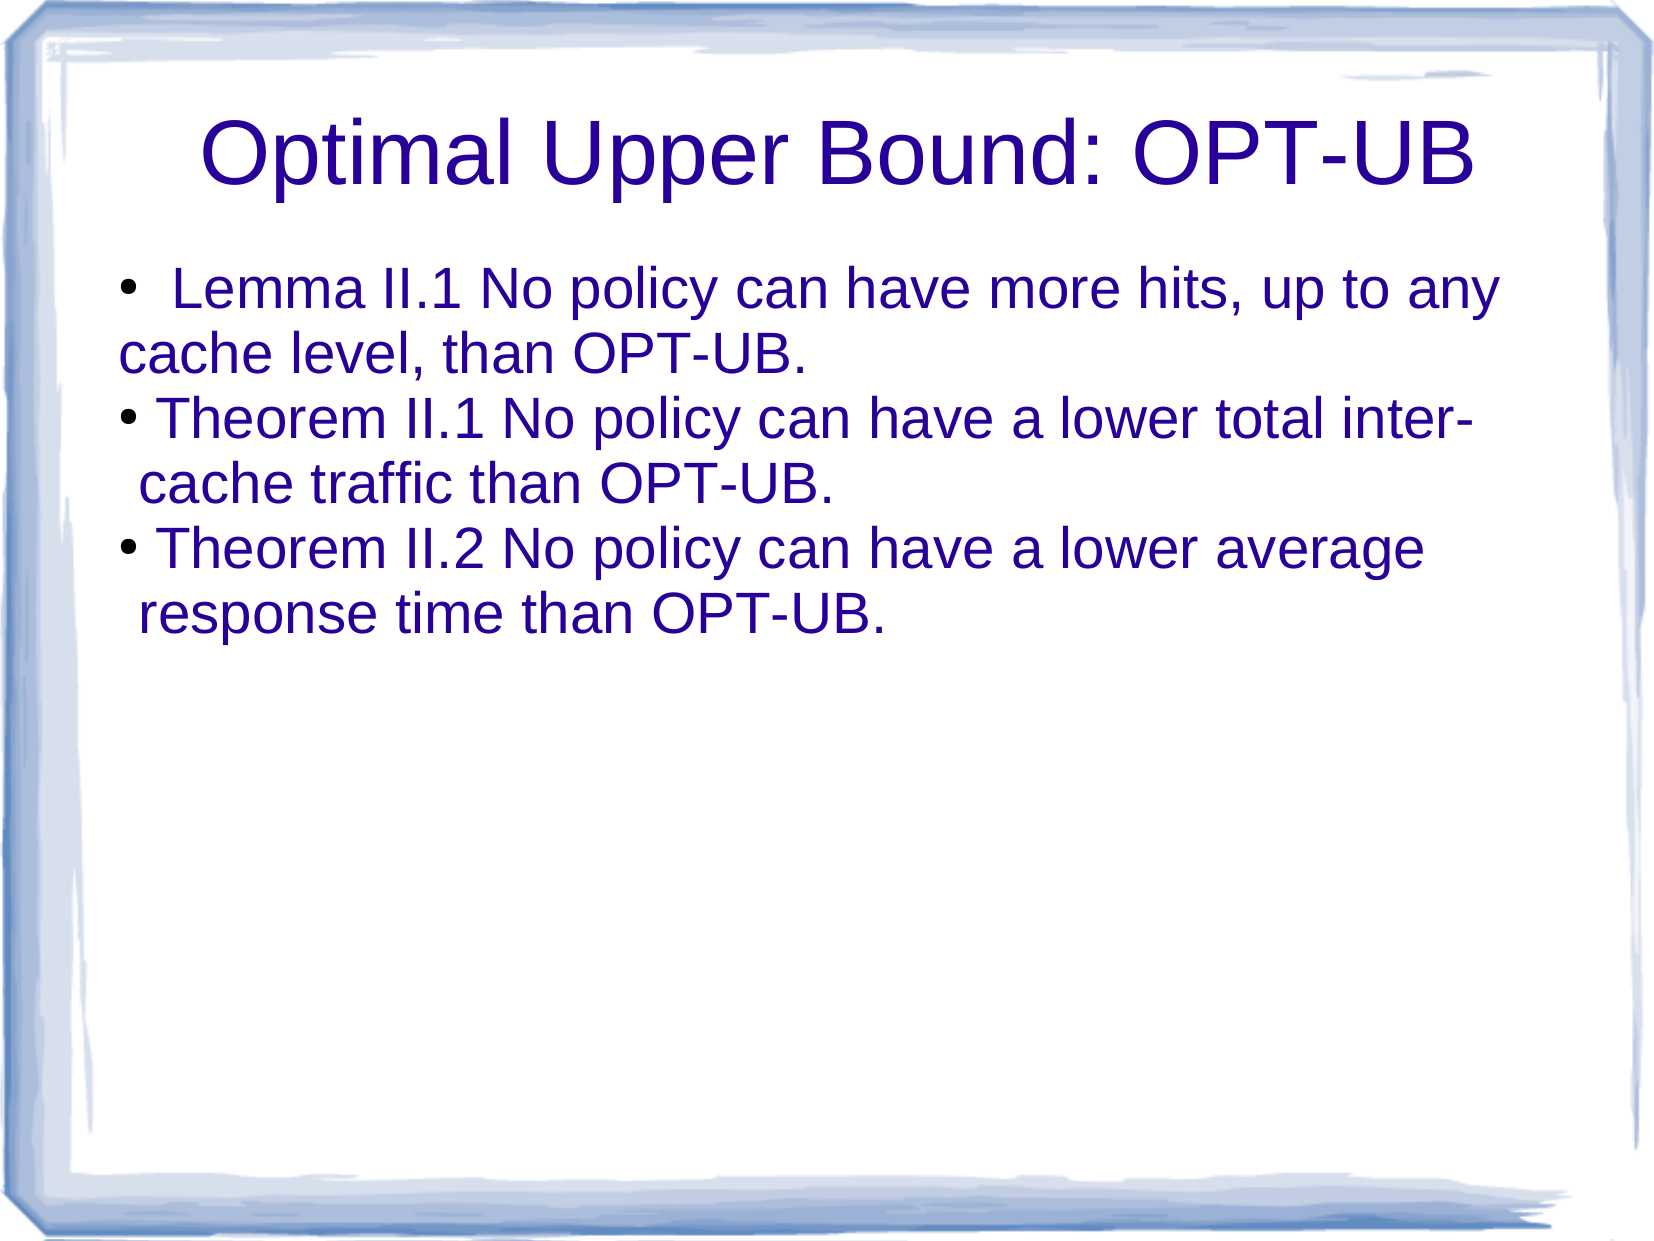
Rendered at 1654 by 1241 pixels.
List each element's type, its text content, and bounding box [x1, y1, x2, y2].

title Optimal Upper Bound: OPT-UB [82, 56, 1571, 250]
picture [0, 0, 1654, 1241]
subtitle Lemma II.1 No policy can have more hits, up to any cache level, than OPT-UB. Theorem II.1 No policy can have a lower total inter- cache trafﬁc than OPT-UB. Theorem II.2 No policy can have a lower average response time than OPT-UB. [118, 255, 1571, 1060]
